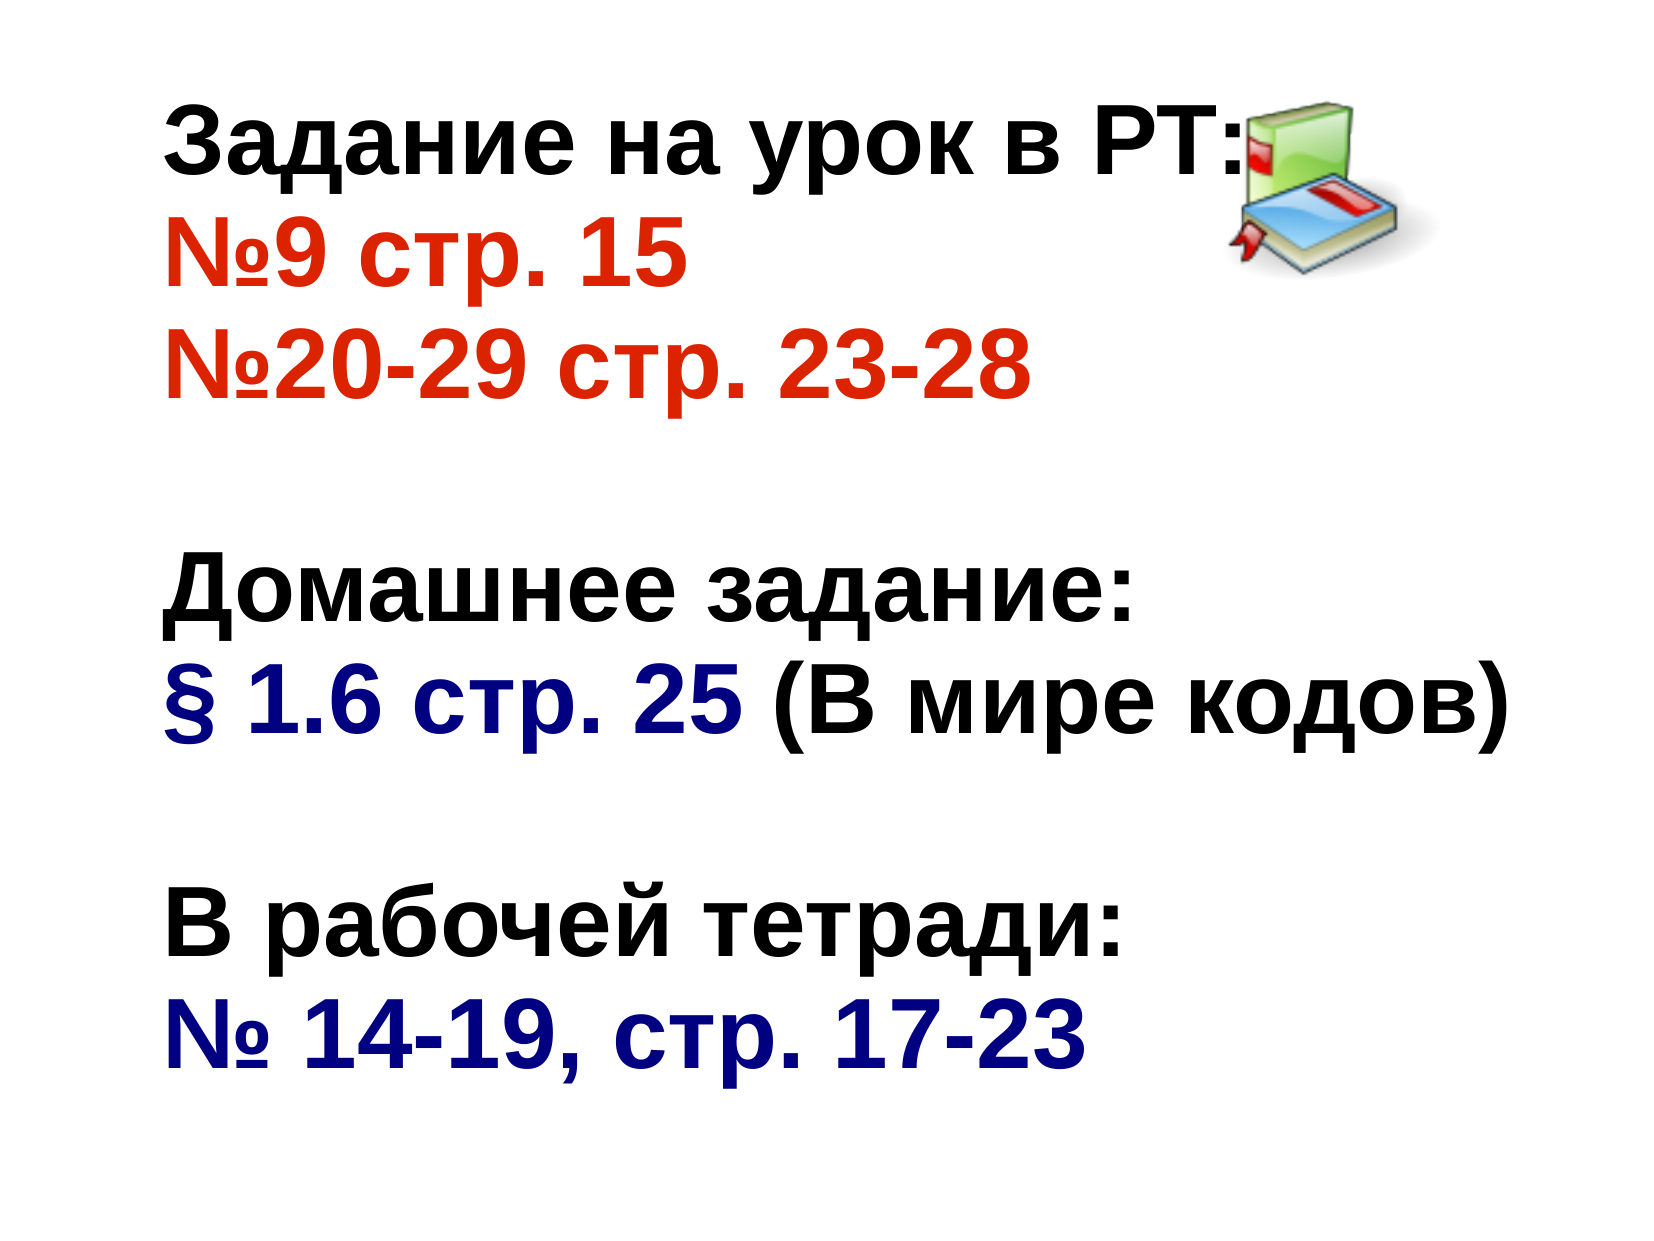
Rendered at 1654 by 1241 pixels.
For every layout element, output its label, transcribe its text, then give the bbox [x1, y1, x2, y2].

picture [1216, 88, 1447, 296]
text_box Задание на урок в РТ: №9 стр. 15 №20-29 стр. 23-28 Домашнее задание: § 1.6 стр. 25 (В мире кодов) В рабочей тетради: № 14-19, стр. 17-23 [147, 76, 1595, 1241]
